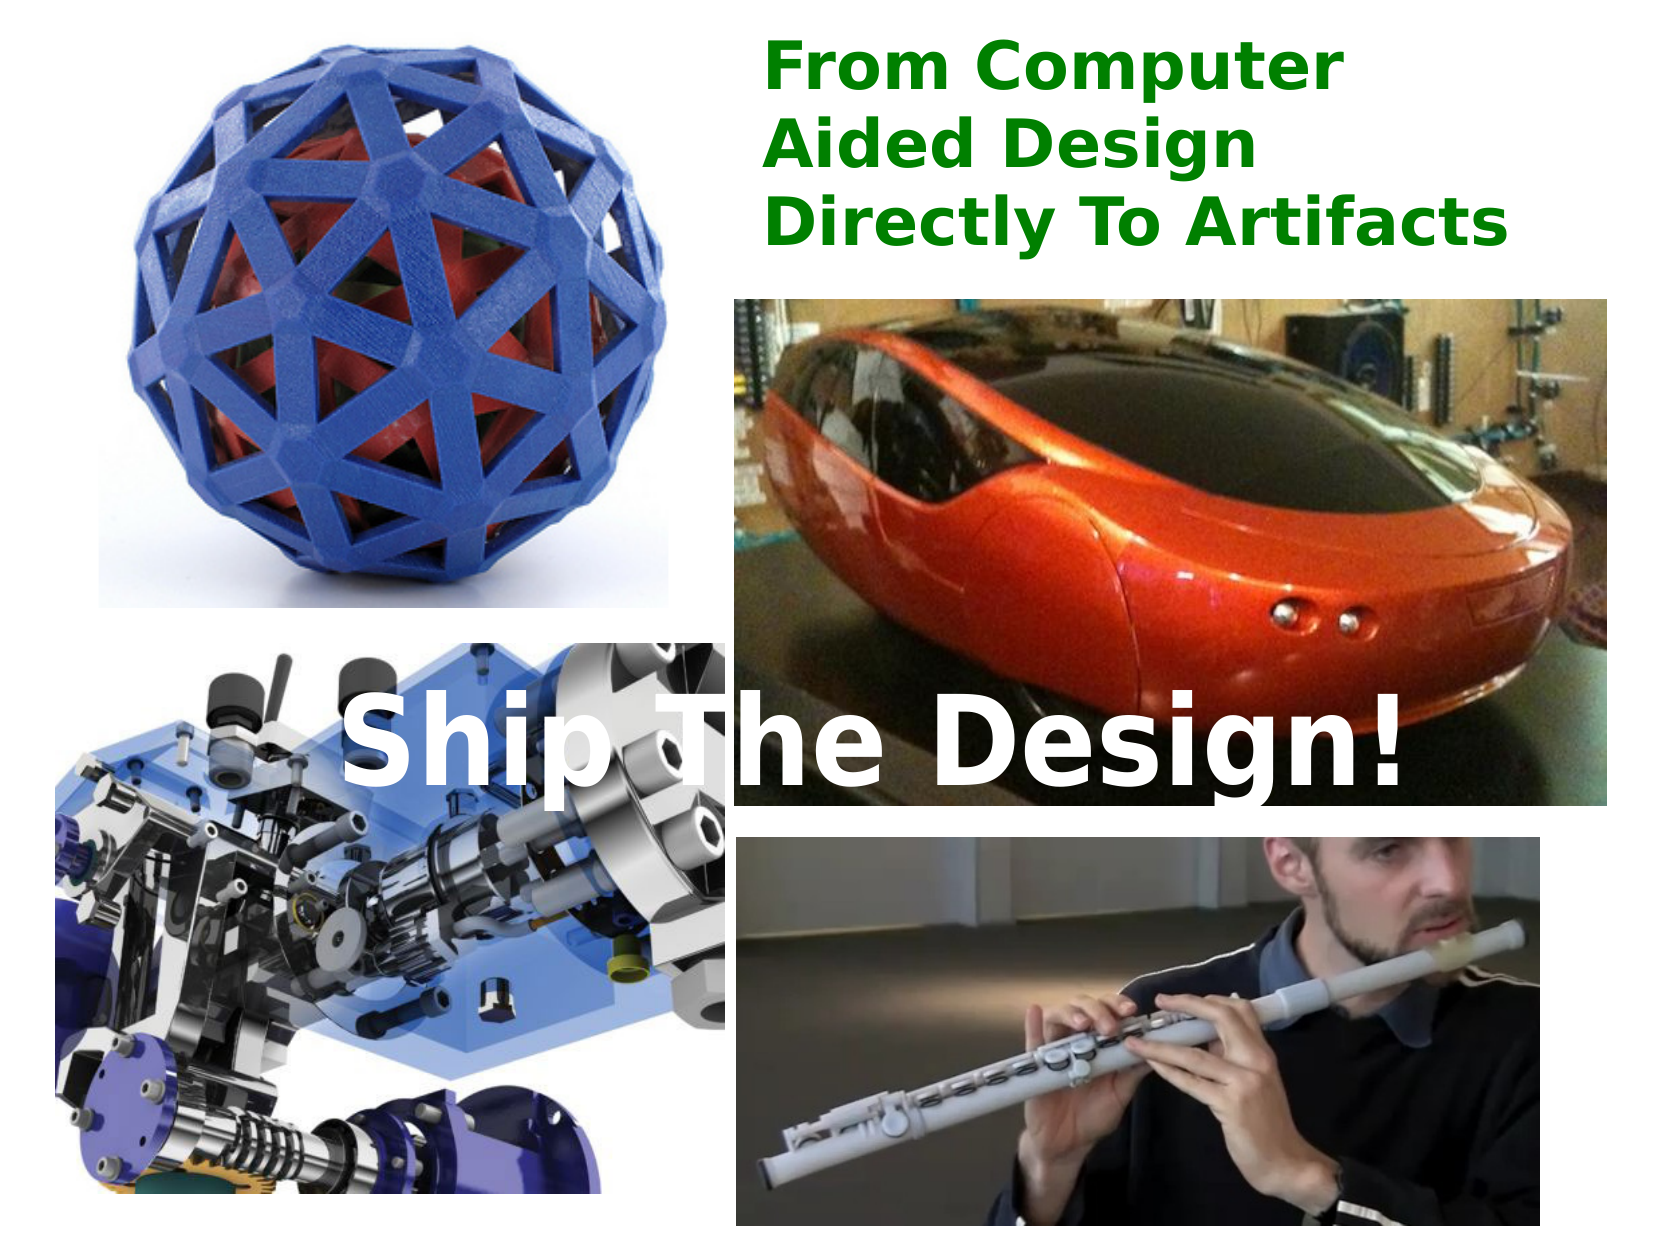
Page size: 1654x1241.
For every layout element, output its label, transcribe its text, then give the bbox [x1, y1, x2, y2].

picture [55, 643, 725, 1194]
picture [734, 299, 1607, 661]
text_box From Computer Aided Design Directly To Artifacts [747, 20, 1585, 269]
text_box Ship The Design! [321, 661, 1653, 823]
picture [736, 837, 1540, 1226]
picture [98, 19, 669, 608]
